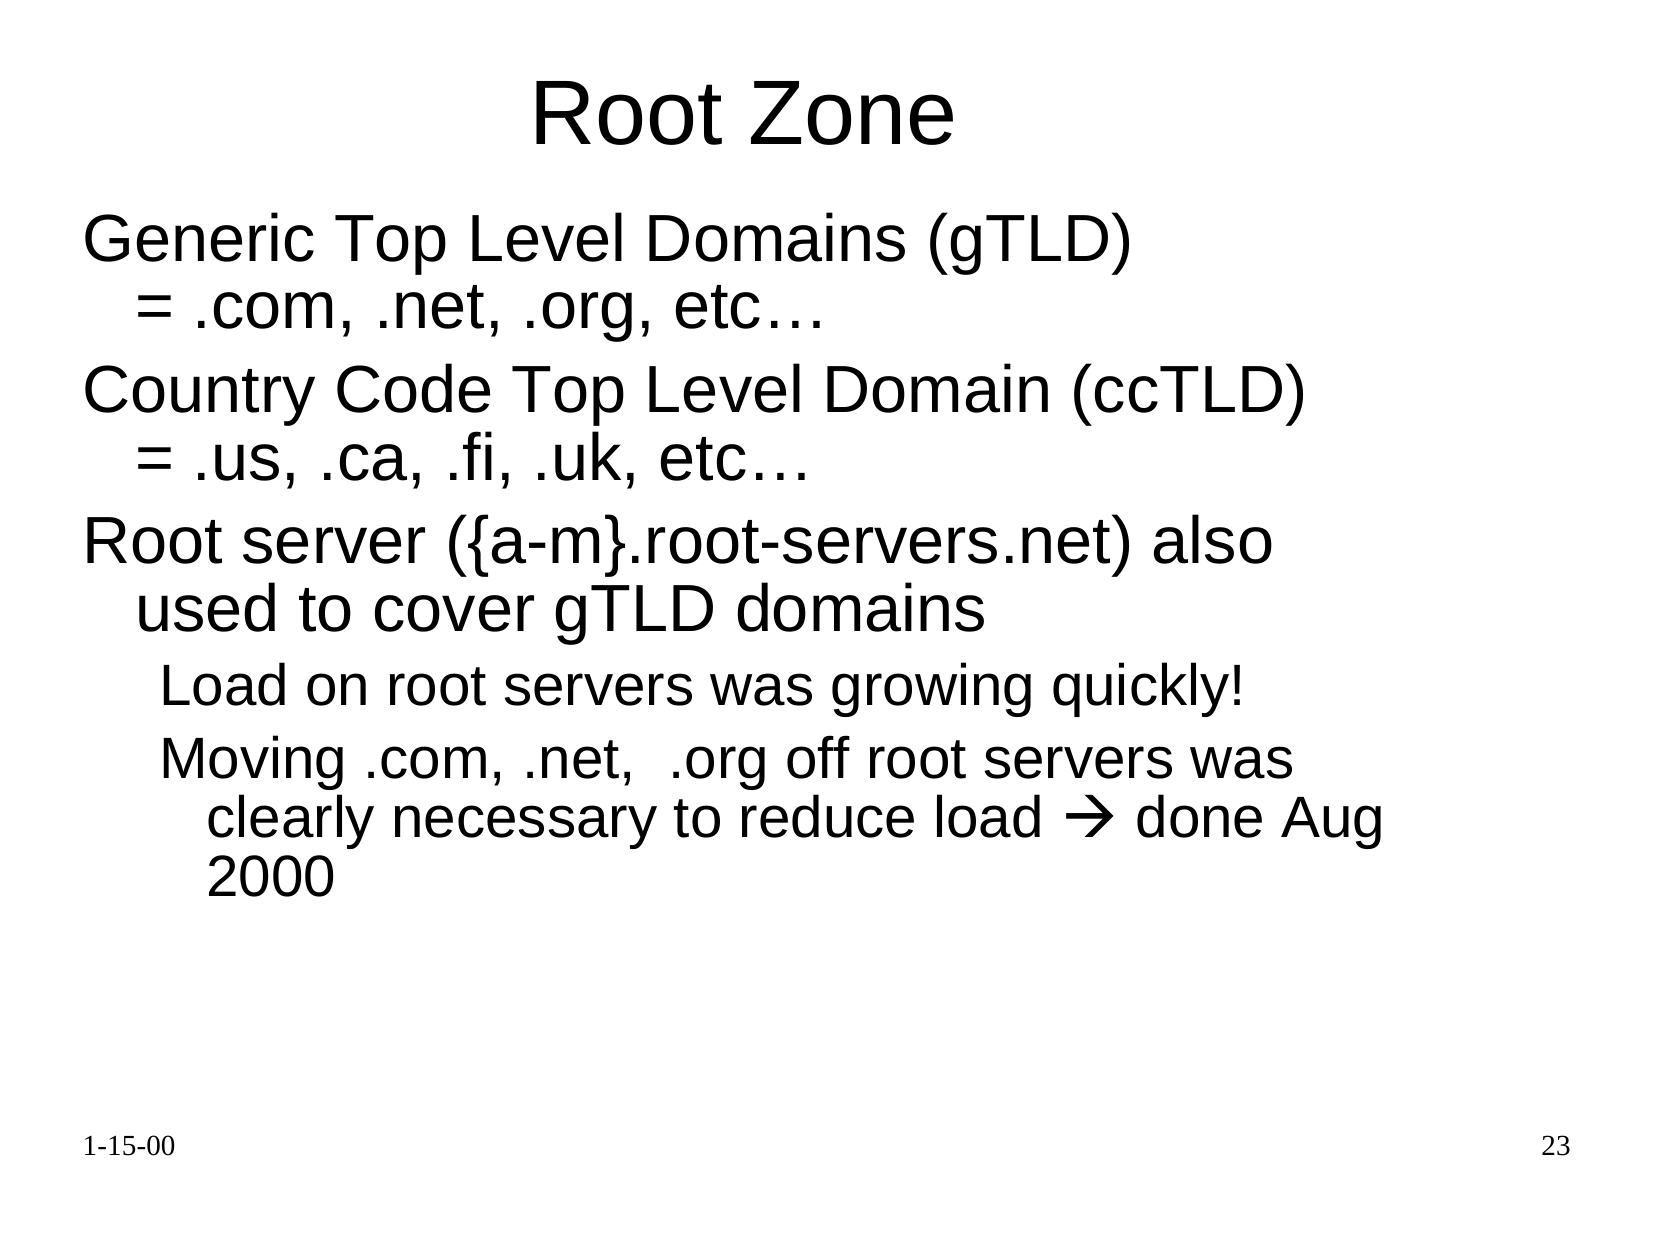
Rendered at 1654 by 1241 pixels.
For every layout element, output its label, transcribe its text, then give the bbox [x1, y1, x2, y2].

list Generic Top Level Domains (gTLD) = .com, .net, .org, etc… Country Code Top Level Domain (ccTLD) = .us, .ca, .fi, .uk, etc… Root server ({a-m}.root-servers.net) also used to cover gTLD domains Load on root servers was growing quickly! Moving .com, .net, .org off root servers was clearly necessary to reduce load  done Aug 2000 [49, 200, 1438, 1001]
title Root Zone [49, 49, 1438, 176]
